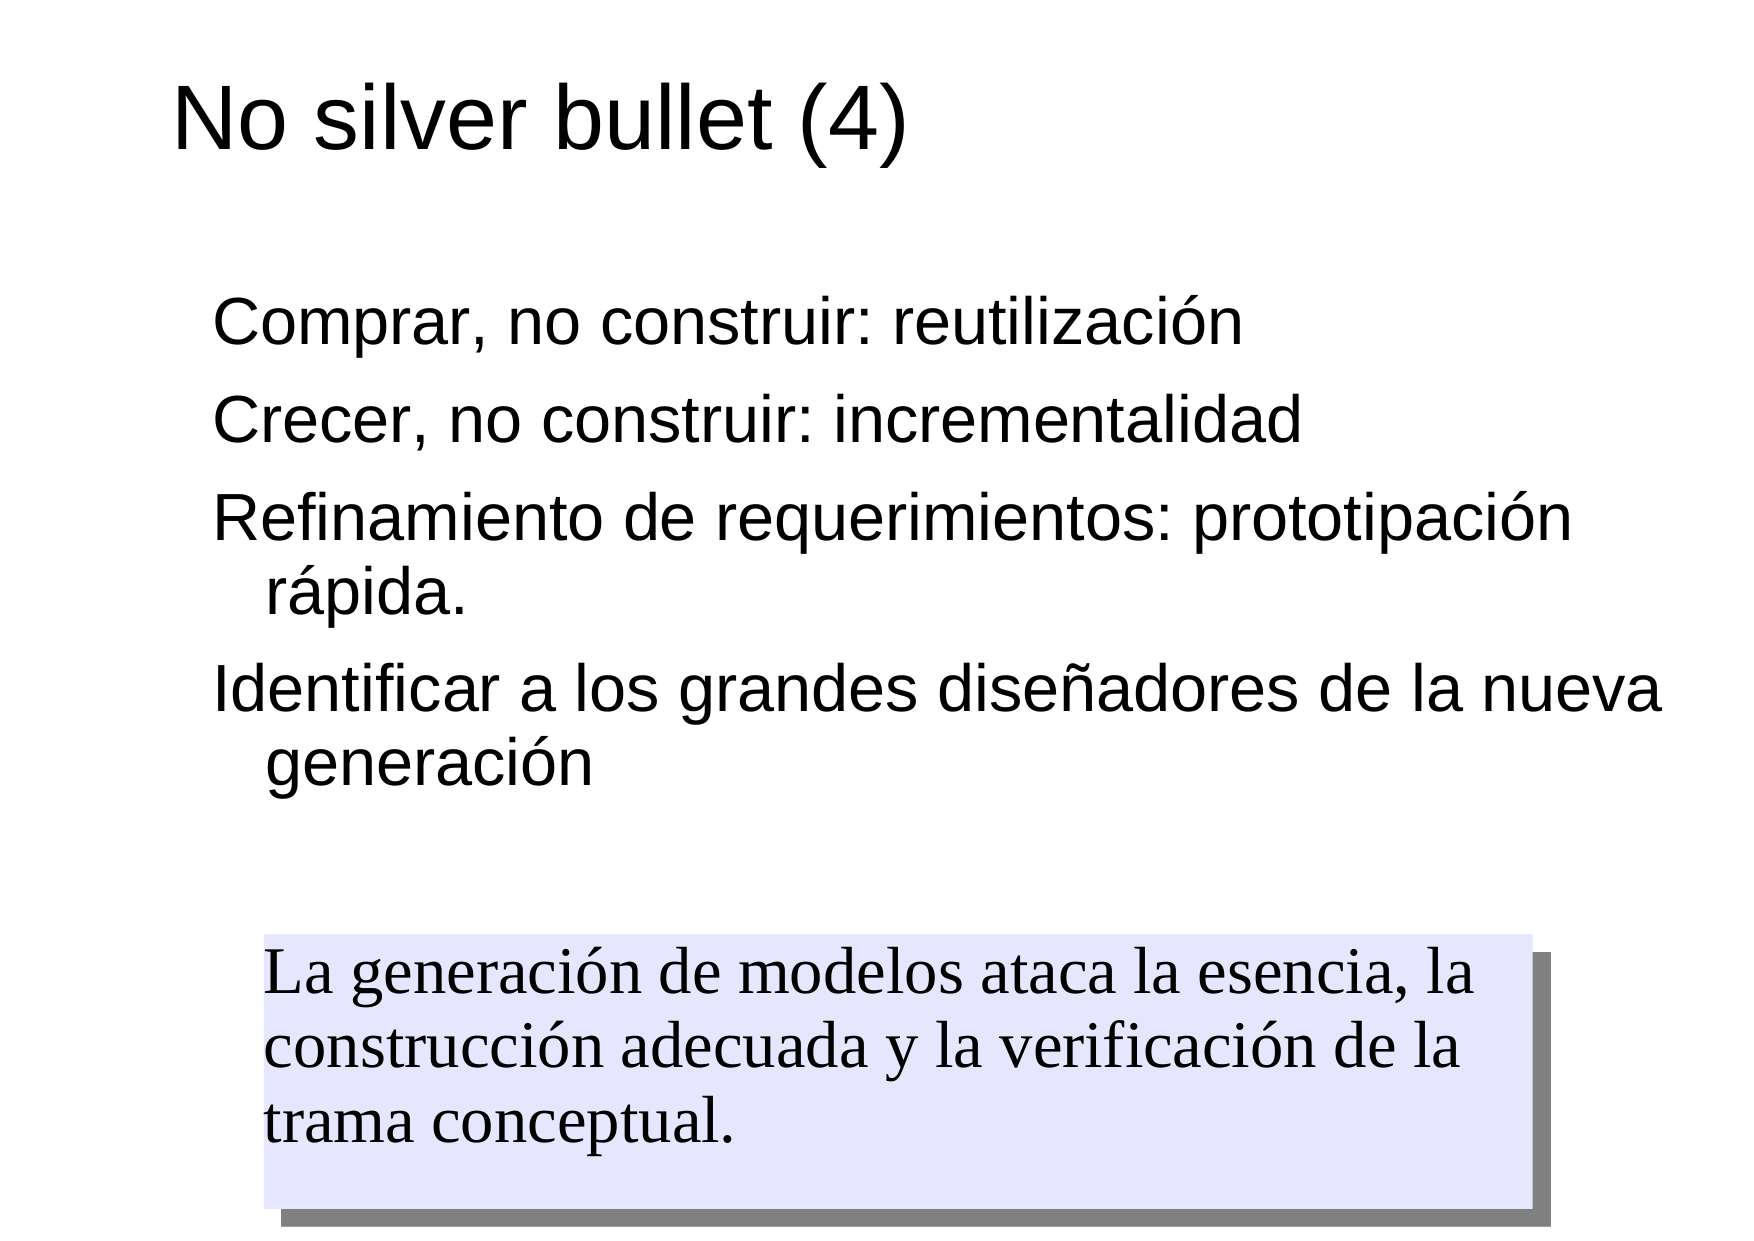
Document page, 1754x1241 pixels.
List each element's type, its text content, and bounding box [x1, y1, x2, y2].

text_box La generación de modelos ataca la esencia, la construcción adecuada y la verificación de la trama conceptual. [263, 934, 1533, 1209]
list Comprar, no construir: reutilización Crecer, no construir: incrementalidad Refinamiento de requerimientos: prototipación rápida. Identificar a los grandes diseñadores de la nueva generación [191, 277, 1690, 1074]
title No silver bullet (4) [168, 6, 1627, 230]
